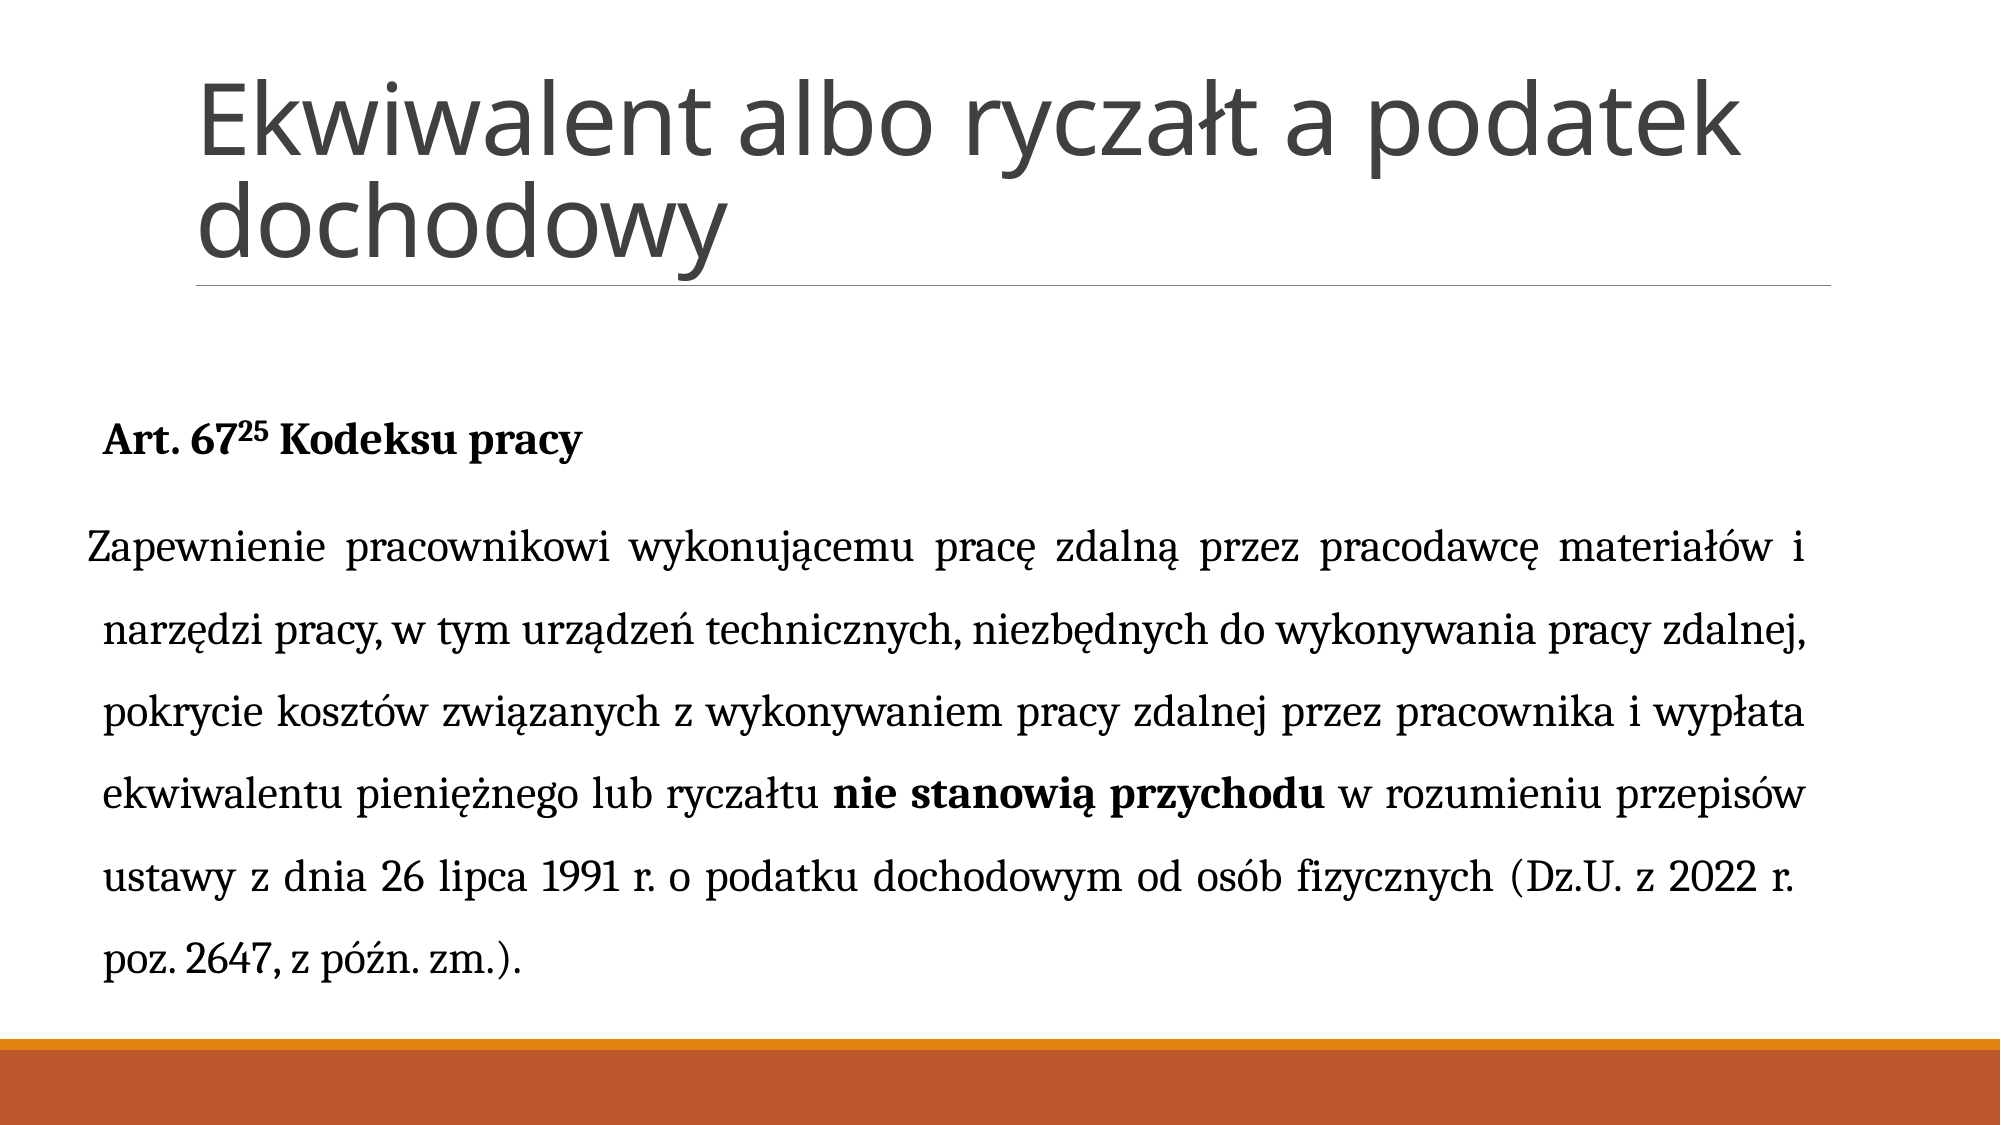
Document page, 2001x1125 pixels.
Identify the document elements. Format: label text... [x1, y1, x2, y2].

title Ekwiwalent albo ryczałt a podatek dochodowy [180, 47, 1831, 286]
list Art. 6725 Kodeksu pracy Zapewnienie pracownikowi wykonującemu pracę zdalną przez pracodawcę materiałów i narzędzi pracy, w tym urządzeń technicznych, niezbędnych do wykonywania pracy zdalnej, pokrycie kosztów związanych z wykonywaniem pracy zdalnej przez pracownika i wypłata ekwiwalentu pieniężnego lub ryczałtu nie stanowią przychodu w rozumieniu przepisów ustawy z dnia 26 lipca 1991 r. o podatku dochodowym od osób fizycznych (Dz.U. z 2022 r. poz. 2647, z późn. zm.). [72, 302, 1831, 1061]
